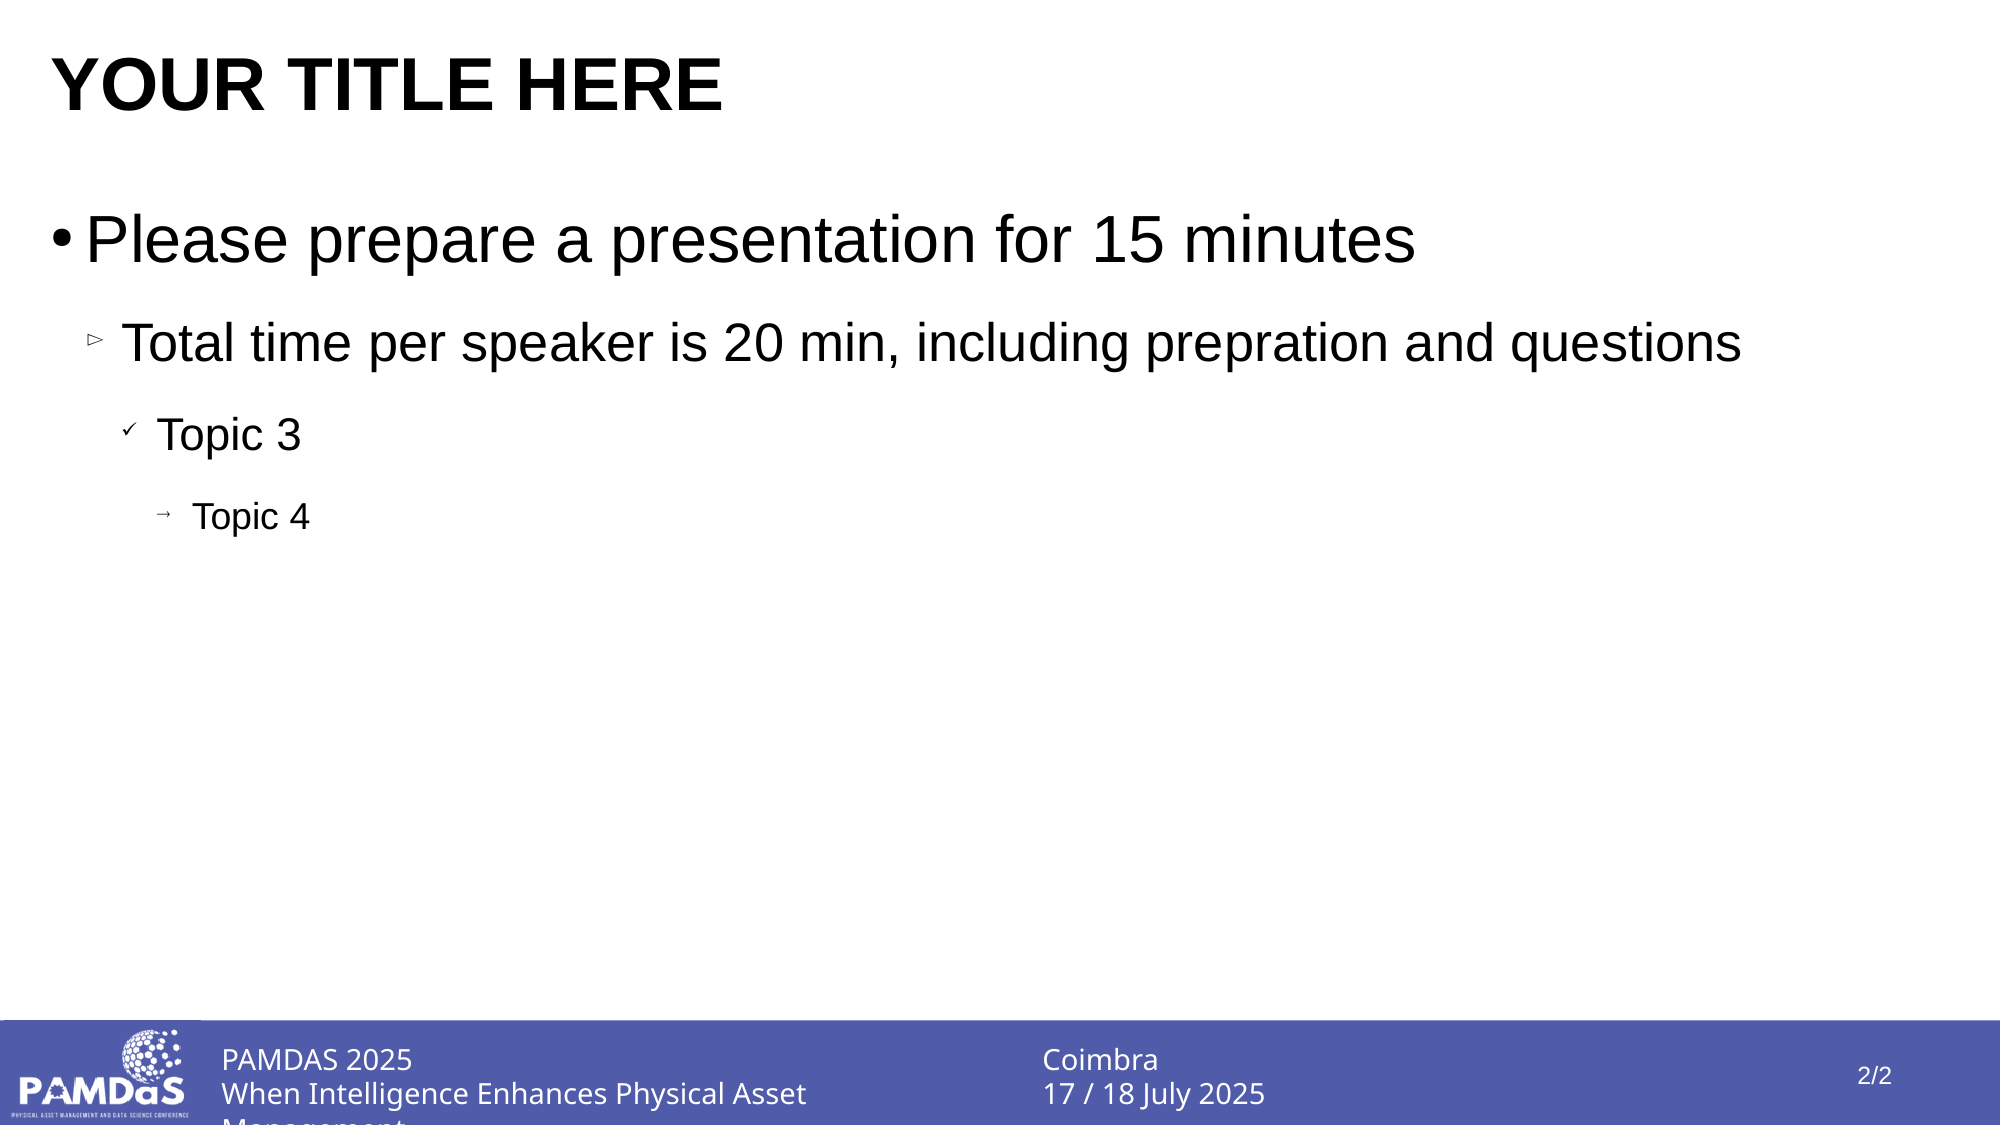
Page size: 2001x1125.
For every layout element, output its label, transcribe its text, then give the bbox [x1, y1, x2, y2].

picture [3, 1020, 201, 1125]
text_box Please prepare a presentation for 15 minutes Total time per speaker is 20 min, including prepration and questions Topic 3 Topic 4 [35, 194, 1985, 545]
text_box YOUR TITLE HERE [35, 35, 1973, 135]
